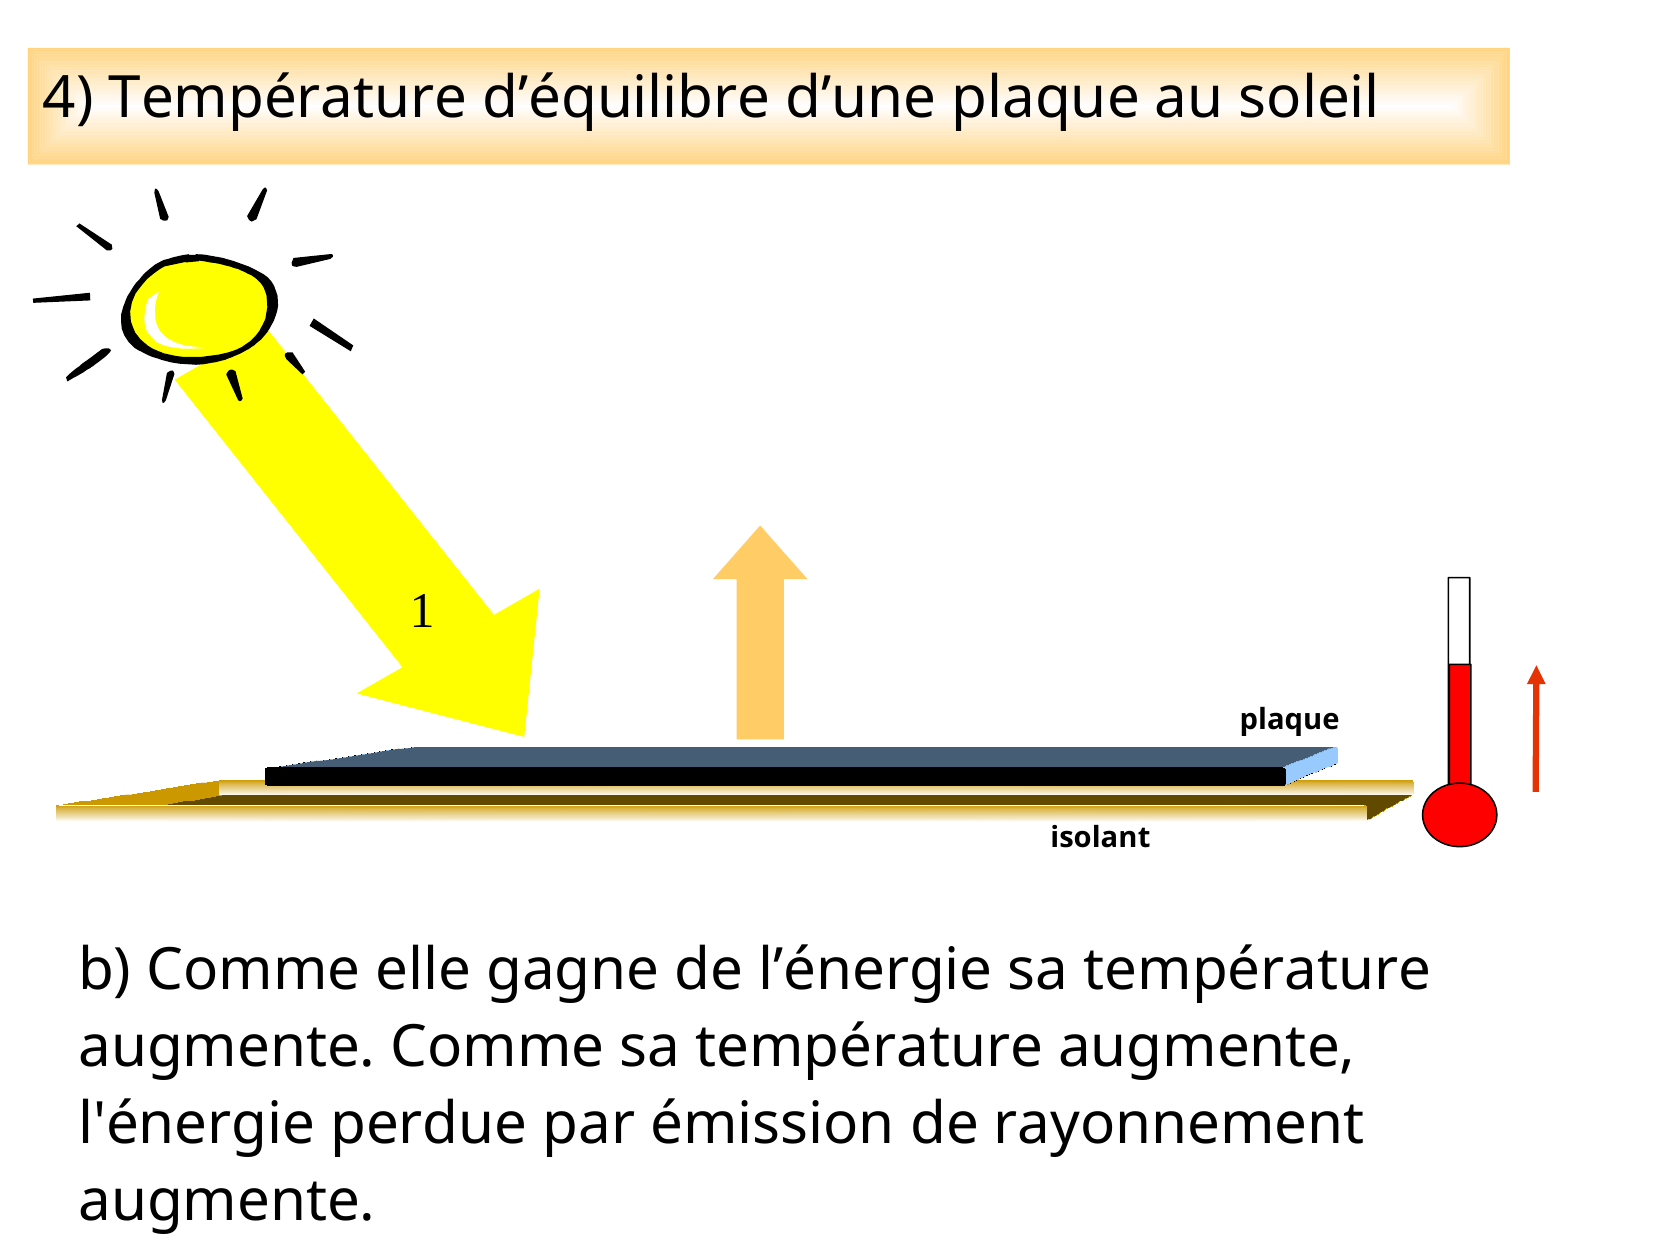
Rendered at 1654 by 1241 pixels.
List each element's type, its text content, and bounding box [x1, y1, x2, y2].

text_box [247, 187, 268, 222]
text_box [27, 47, 1511, 165]
text_box plaque [1224, 690, 1477, 766]
text_box [1422, 766, 1497, 847]
text_box [712, 525, 808, 740]
text_box [66, 348, 112, 382]
text_box b) Comme elle gagne de l’énergie sa température augmente. Comme sa température augmente, l'énergie perdue par émission de rayonnement augmente. [63, 920, 1615, 1209]
text_box 4) Température d’équilibre d’une plaque au soleil [27, 47, 1510, 164]
text_box [291, 254, 333, 267]
text_box [32, 292, 91, 303]
picture [44, 737, 1429, 832]
text_box [1448, 577, 1471, 690]
text_box 1 [409, 575, 445, 645]
text_box [76, 223, 113, 251]
text_box isolant [1035, 808, 1288, 884]
text_box [309, 318, 354, 352]
text_box [121, 254, 540, 737]
text_box [154, 188, 169, 221]
